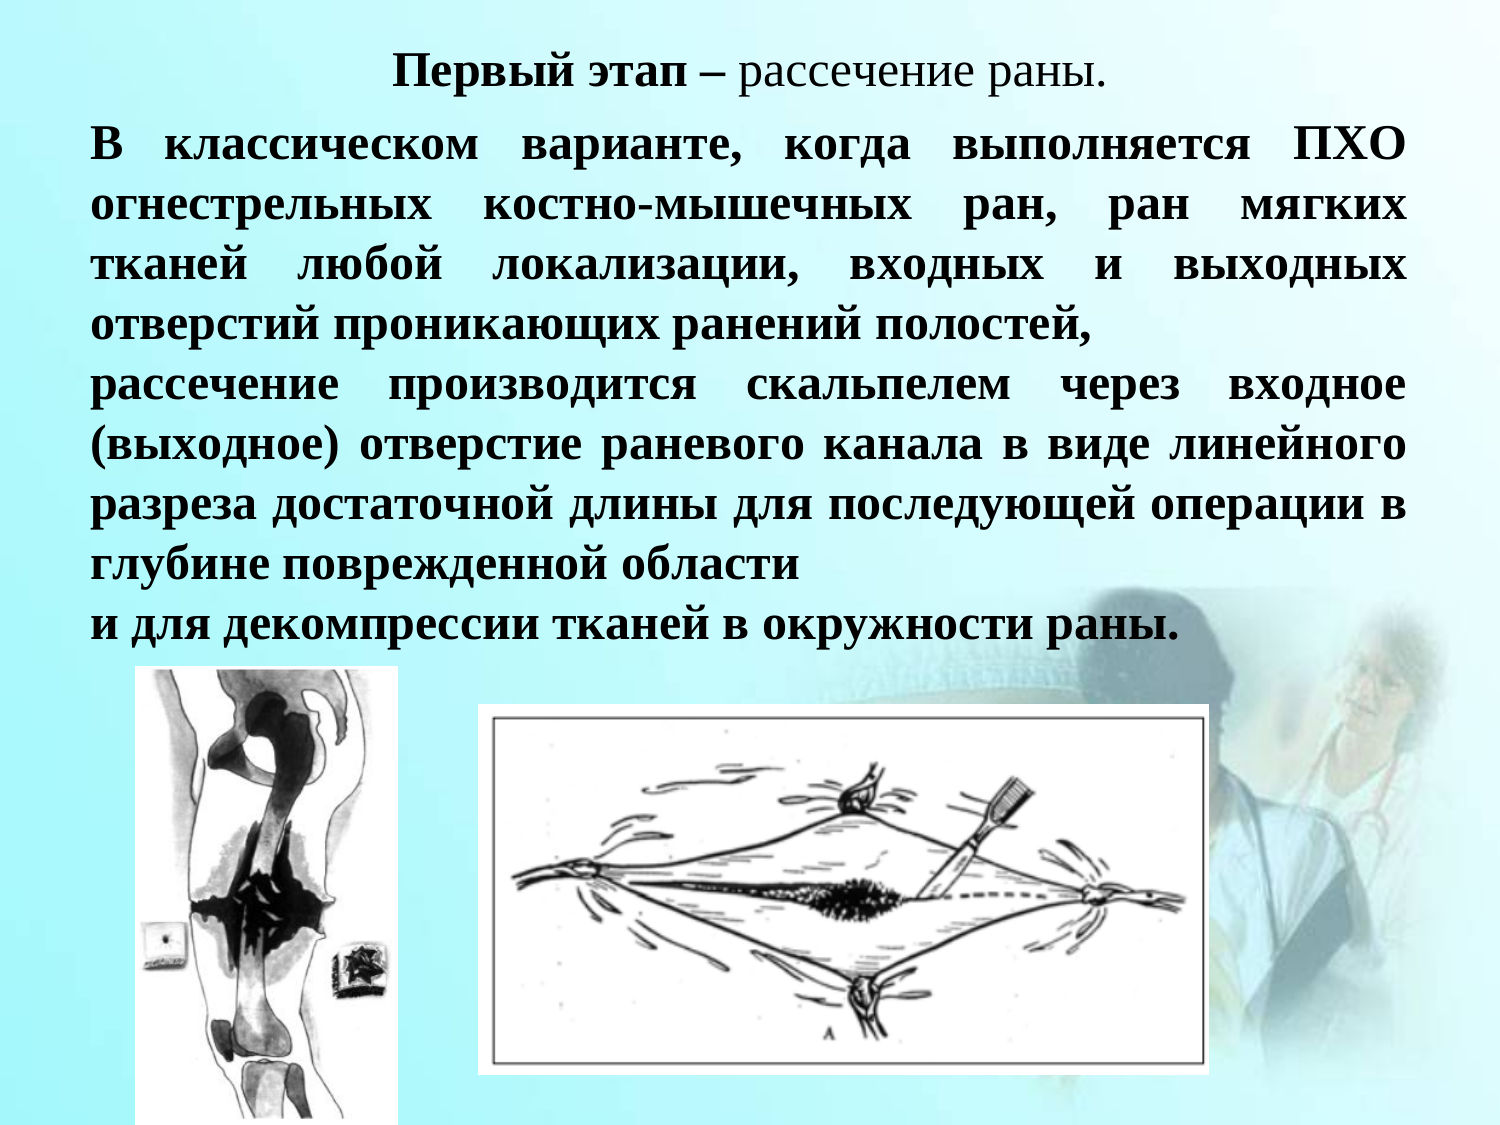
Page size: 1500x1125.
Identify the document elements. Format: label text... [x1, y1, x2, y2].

list В классическом варианте, когда выполняется ПХО огнестрельных костно-мышечных ран, ран мягких тканей любой локализации, входных и выходных отверстий проникающих ранений полостей, рассечение производится скальпелем через входное (выходное) отверстие раневого канала в виде линейного разреза достаточной длины для последующей операции в глубине поврежденной области и для декомпрессии тканей в окружности раны. [75, 101, 1426, 686]
title Первый этап – рассечение раны. [75, 0, 1426, 101]
picture [135, 666, 398, 1125]
picture [478, 704, 1209, 1075]
